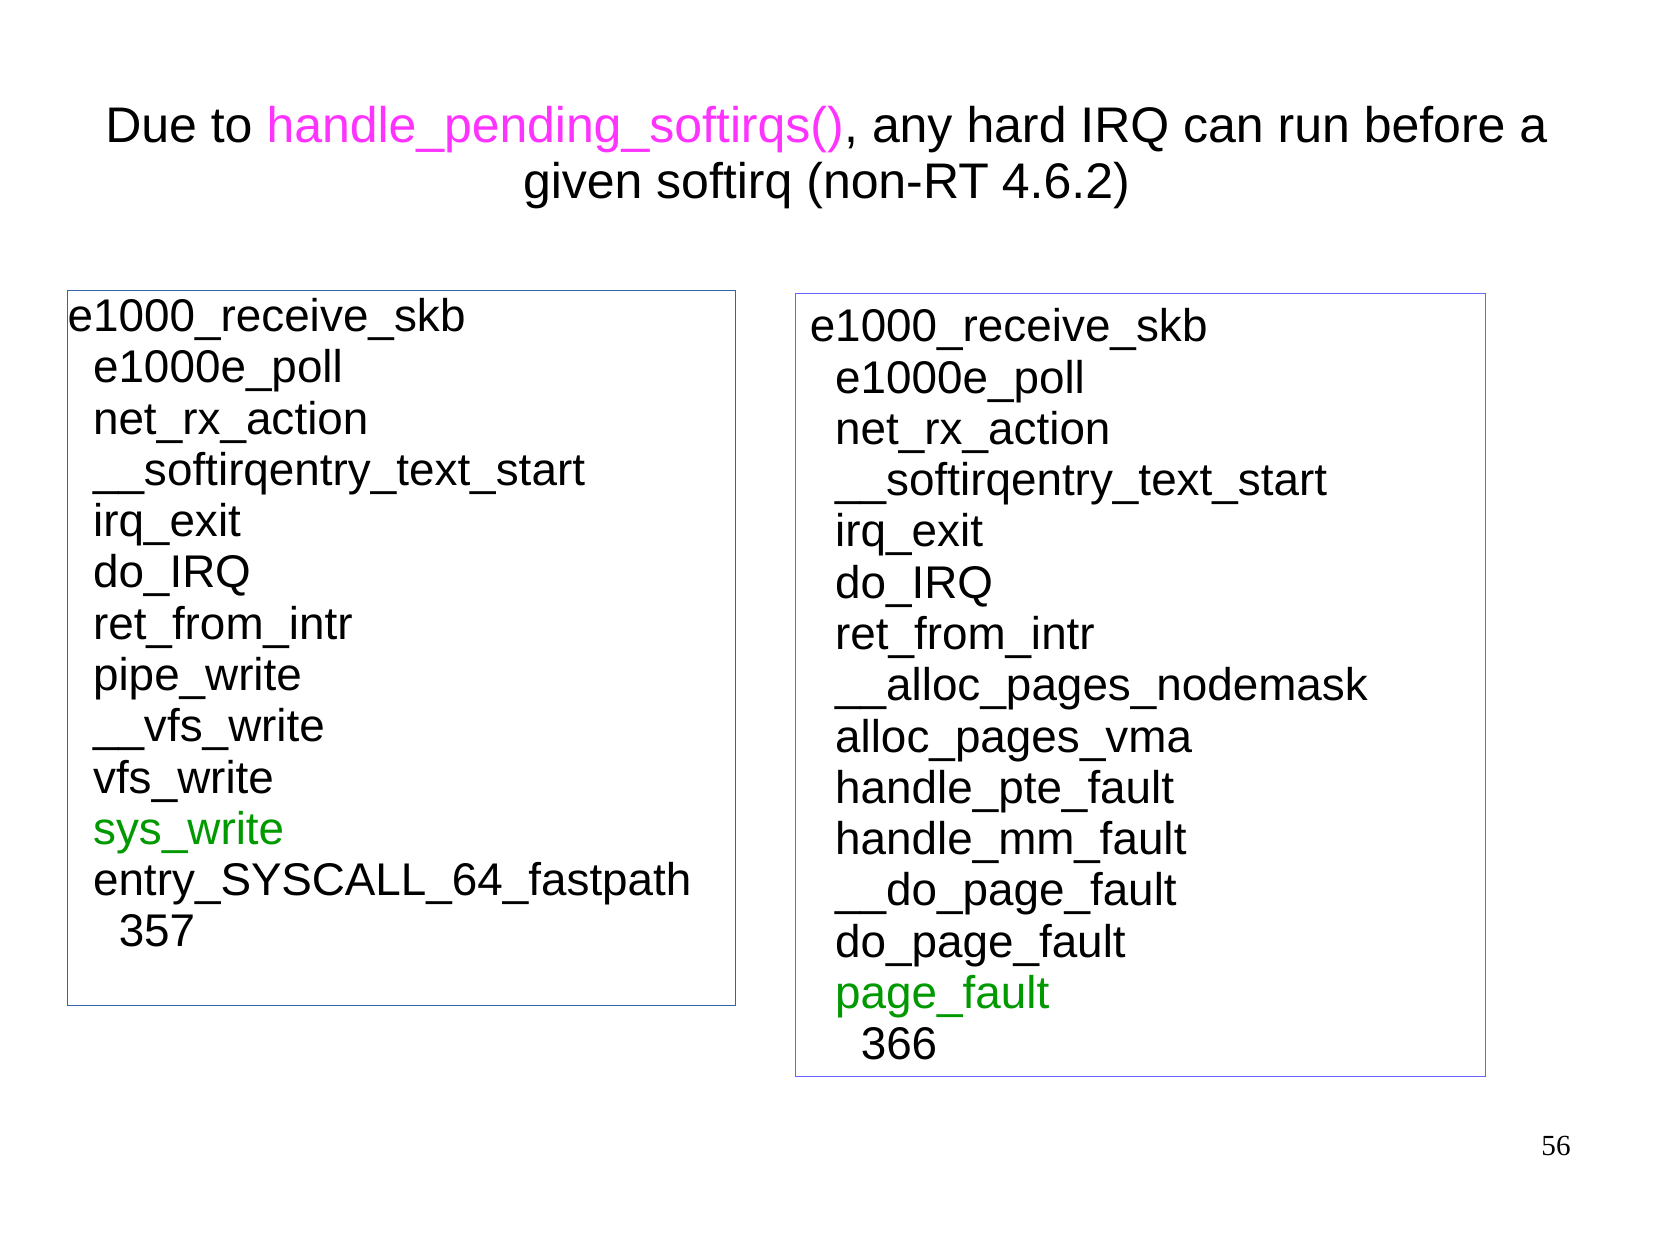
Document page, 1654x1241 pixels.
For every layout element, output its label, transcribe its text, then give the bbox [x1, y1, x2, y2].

text_box e1000_receive_skb e1000e_poll net_rx_action __softirqentry_text_start irq_exit do_IRQ ret_from_intr __alloc_pages_nodemask alloc_pages_vma handle_pte_fault handle_mm_fault __do_page_fault do_page_fault page_fault 366 [795, 293, 1486, 1077]
list e1000_receive_skb e1000e_poll net_rx_action __softirqentry_text_start irq_exit do_IRQ ret_from_intr pipe_write __vfs_write vfs_write sys_write entry_SYSCALL_64_fastpath 357 [67, 290, 736, 1006]
title Due to handle_pending_softirqs(), any hard IRQ can run before a given softirq (non-RT 4.6.2) [82, 49, 1571, 257]
